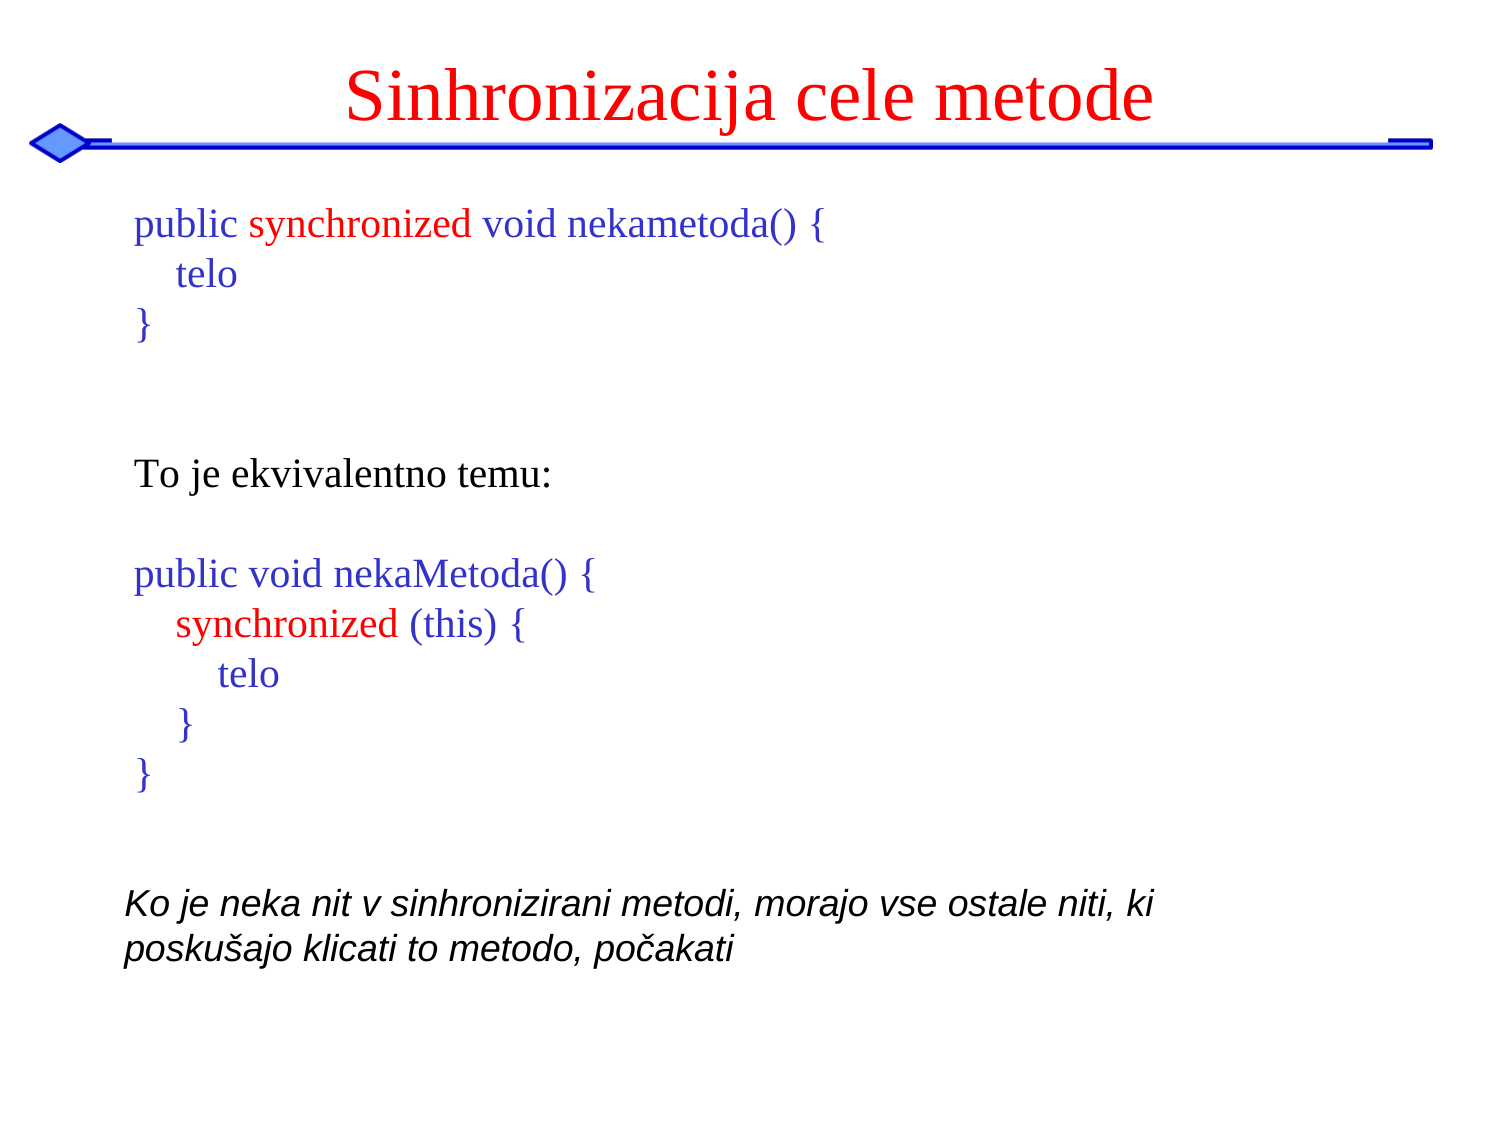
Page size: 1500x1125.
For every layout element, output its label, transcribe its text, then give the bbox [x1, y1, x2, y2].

title Sinhronizacija cele metode [111, 37, 1389, 143]
text_box Ko je neka nit v sinhronizirani metodi, morajo vse ostale niti, ki poskušajo klicati to metodo, počakati [109, 871, 1339, 977]
text_box public synchronized void nekametoda() { telo } To je ekvivalentno temu: public void nekaMetoda() { synchronized (this) { telo } } [118, 187, 1346, 804]
picture [28, 122, 1434, 164]
